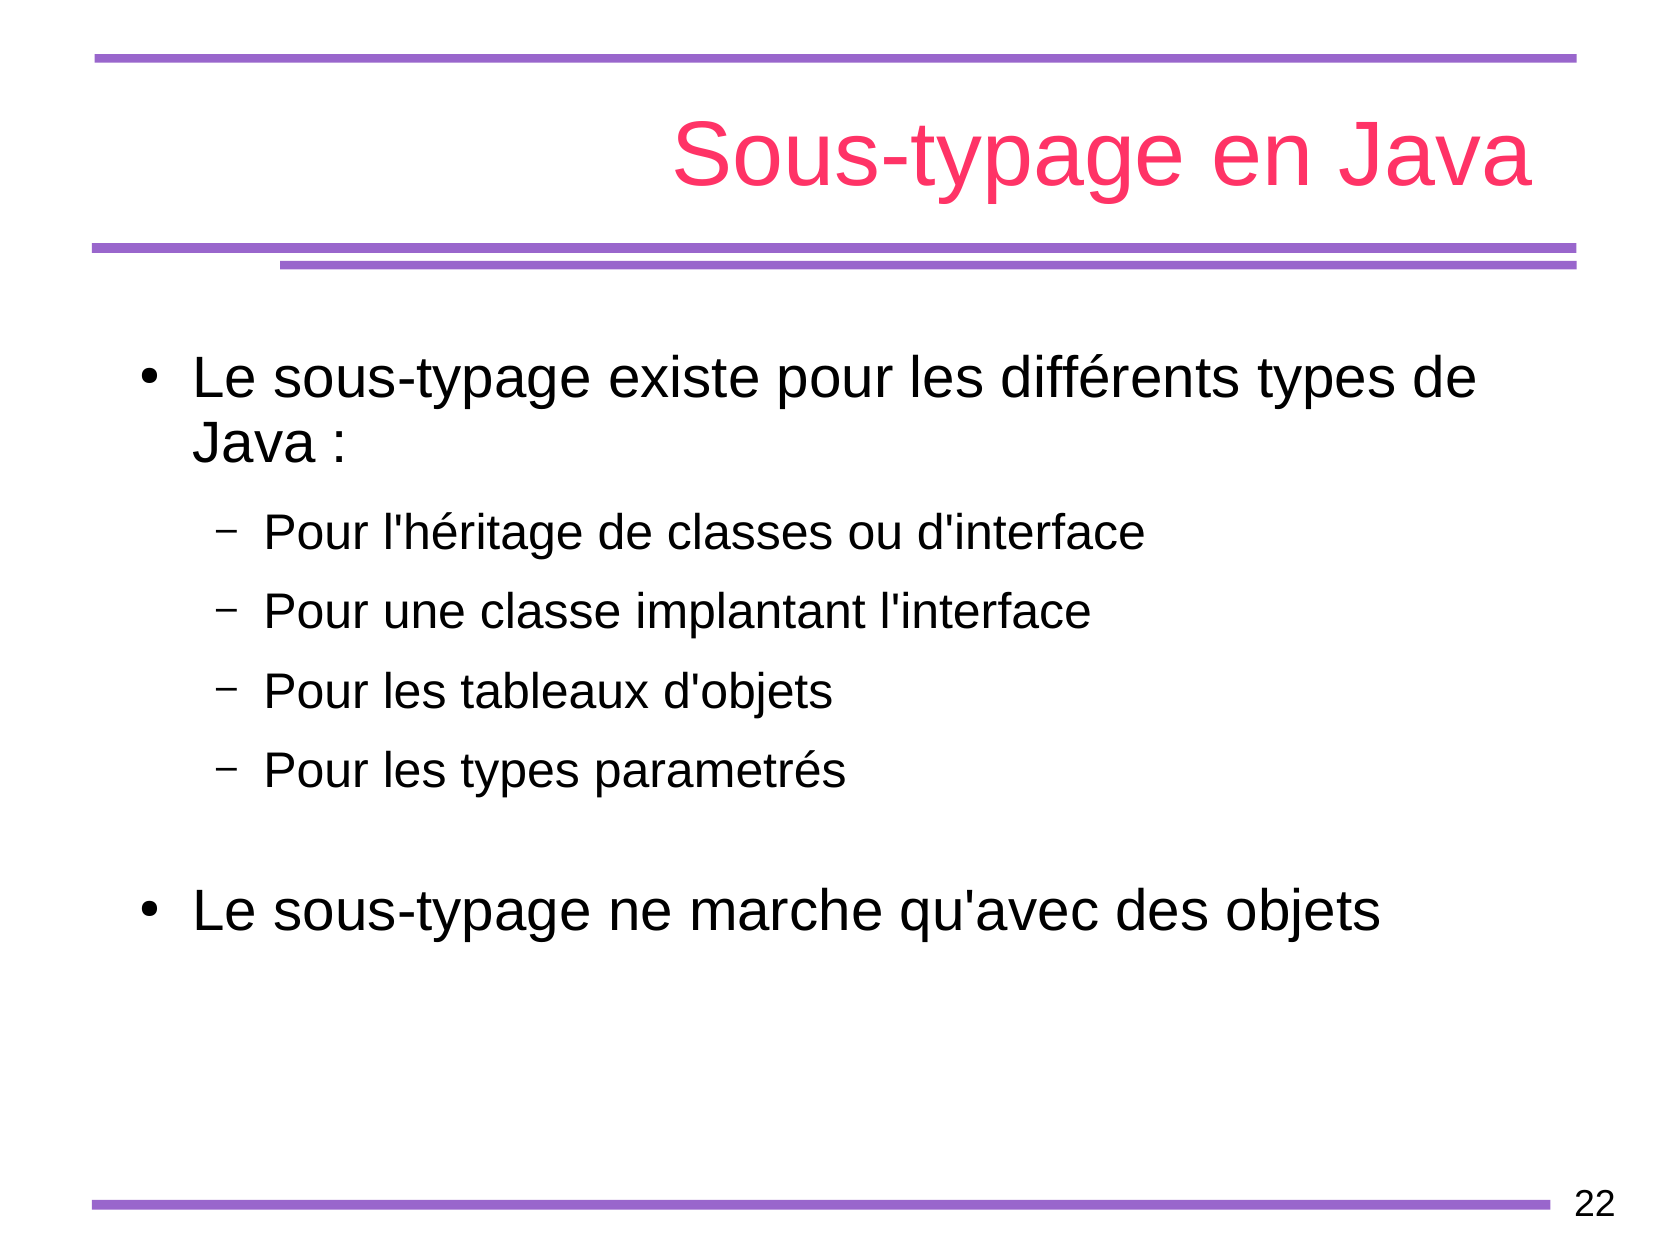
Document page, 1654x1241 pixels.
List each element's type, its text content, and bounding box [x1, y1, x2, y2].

title Sous-typage en Java [121, 49, 1534, 257]
list Le sous-typage existe pour les différents types de Java : Pour l'héritage de classes ou d'interface Pour une classe implantant l'interface Pour les tableaux d'objets Pour les types parametrés Le sous-typage ne marche qu'avec des objets [121, 344, 1534, 943]
